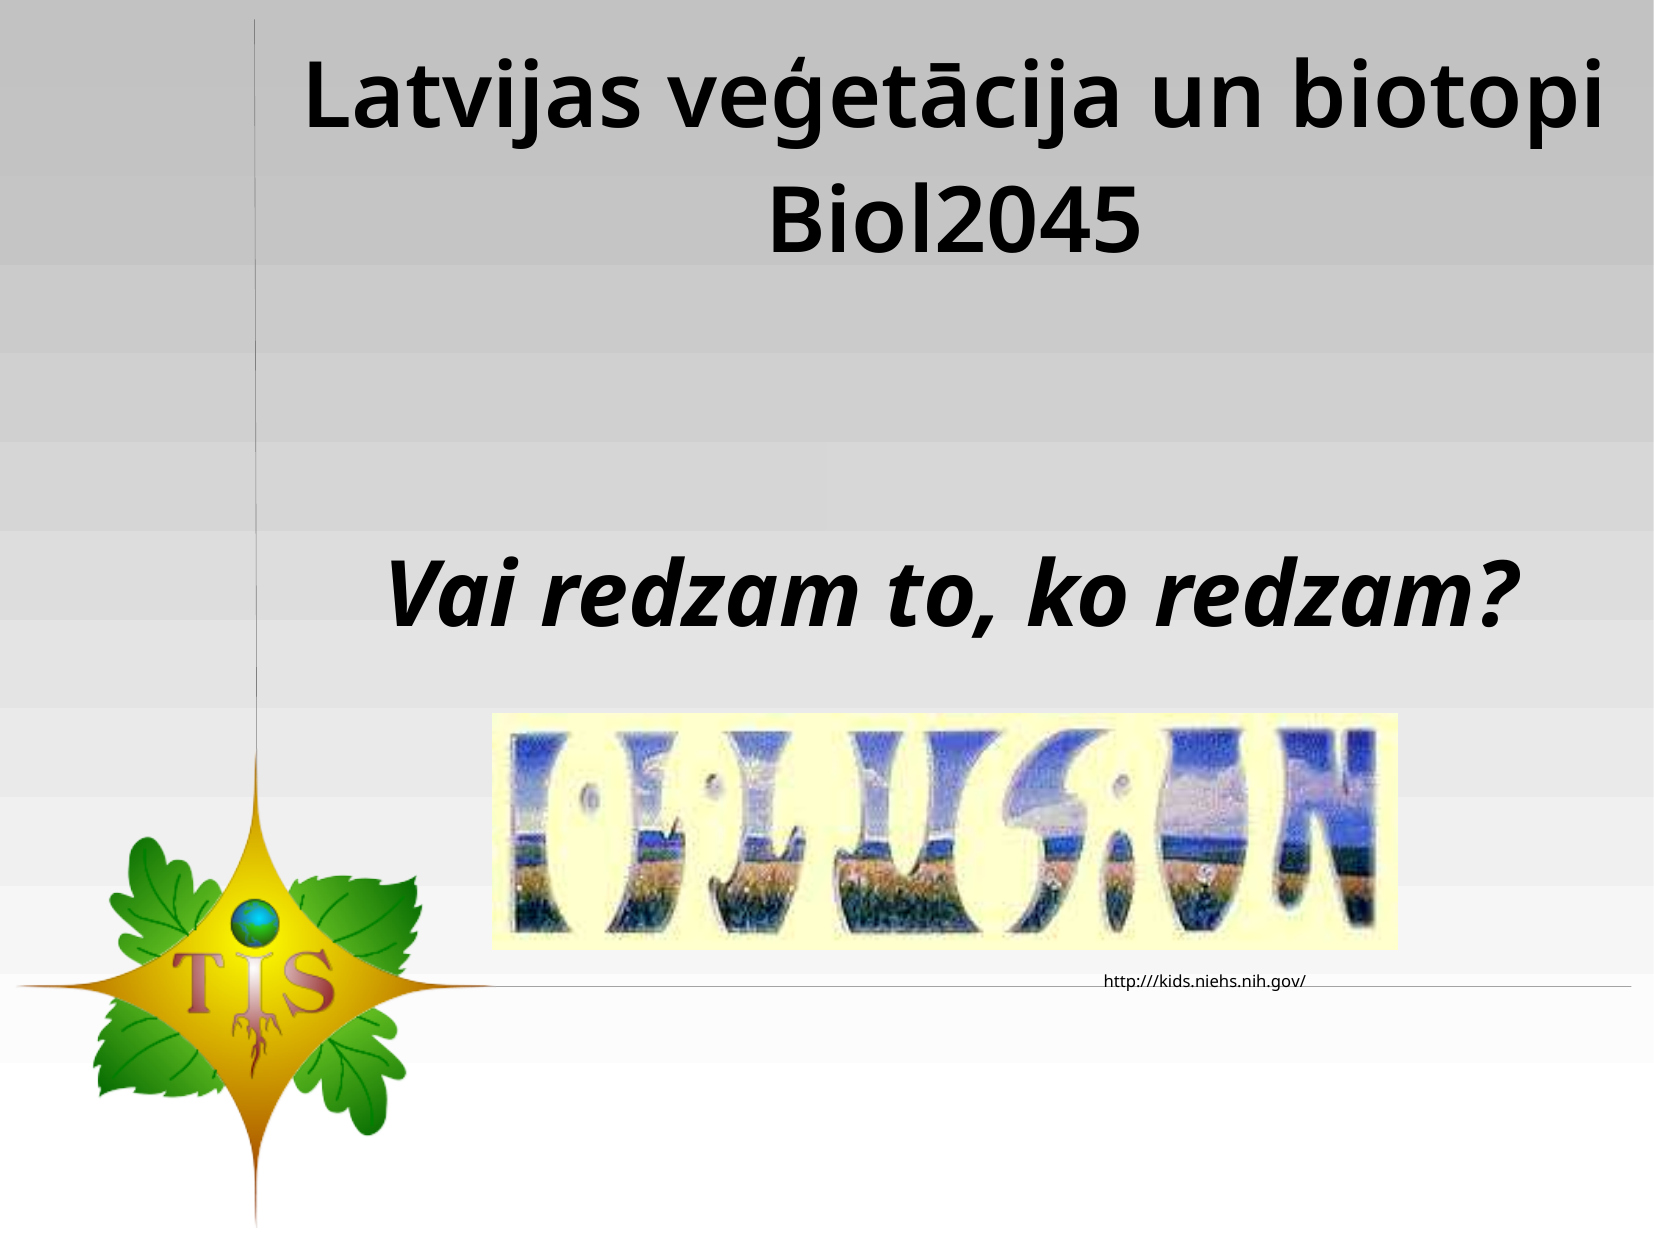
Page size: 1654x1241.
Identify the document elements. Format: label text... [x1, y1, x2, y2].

text_box http:///kids.niehs.nih.gov/ [1103, 969, 1618, 1025]
picture [0, 0, 1654, 1241]
title Vai redzam to, ko redzam? [295, 324, 1607, 857]
